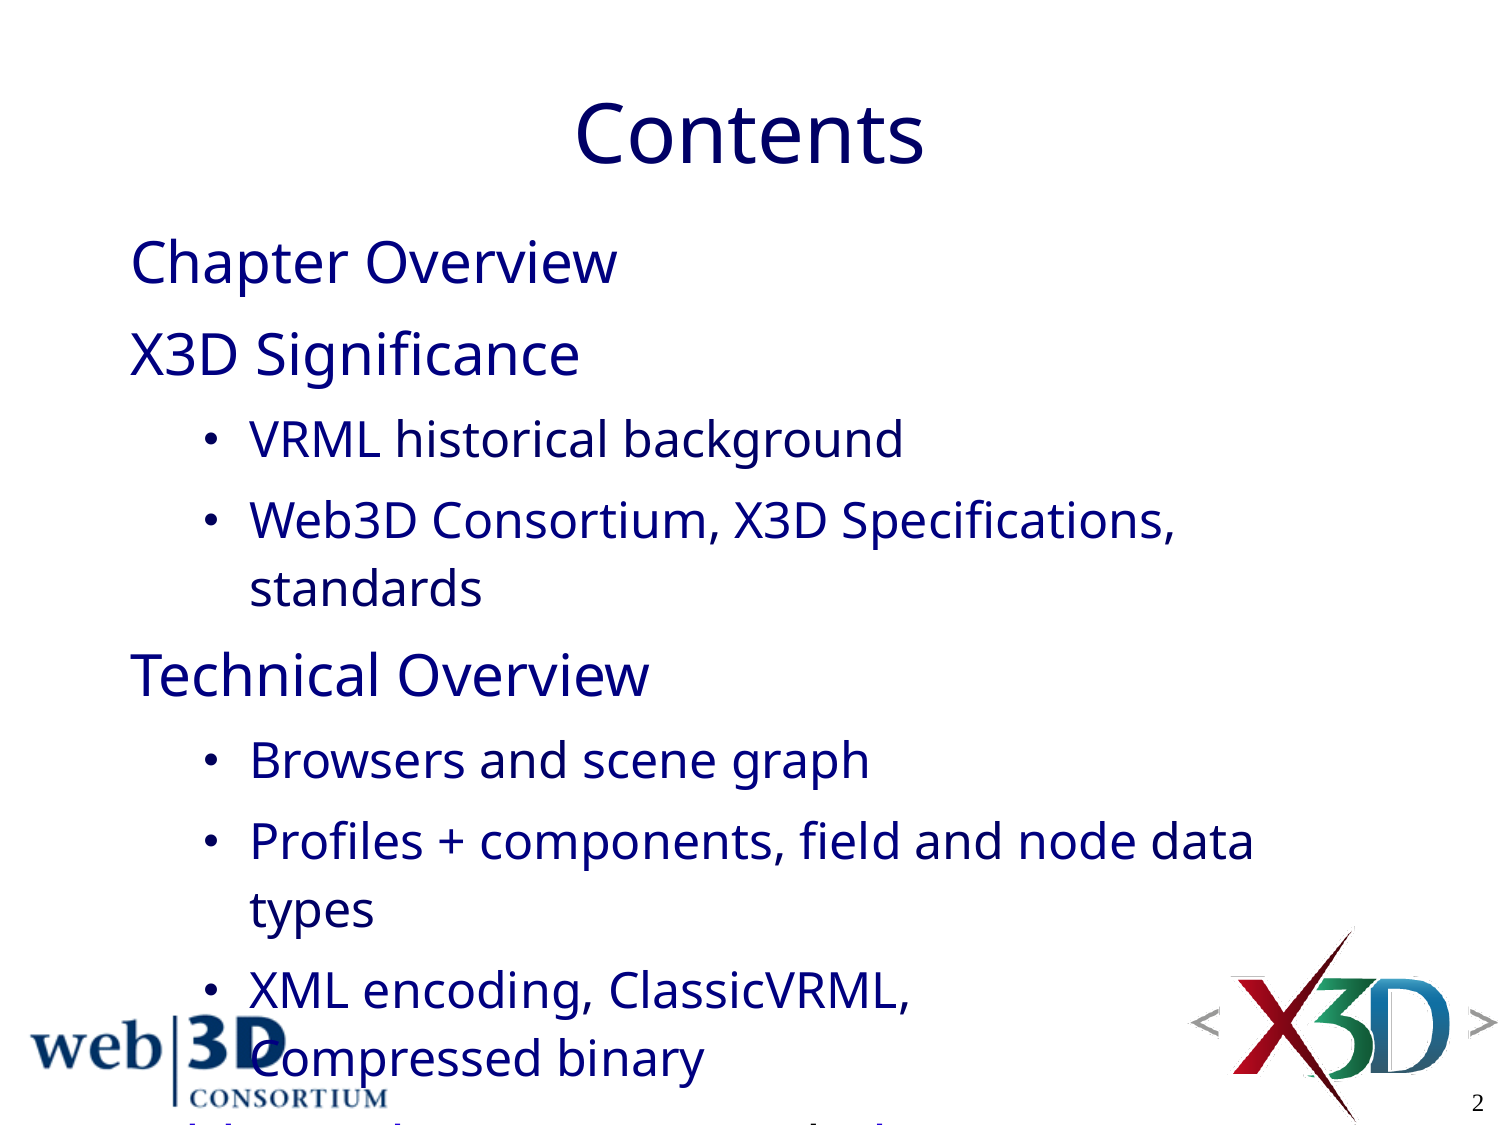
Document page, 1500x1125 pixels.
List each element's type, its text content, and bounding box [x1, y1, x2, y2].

picture [1187, 926, 1500, 1125]
list Chapter Overview X3D Significance VRML historical background Web3D Consortium, X3D Specifications, standards Technical Overview Browsers and scene graph Profiles + components, field and node data types XML encoding, ClassicVRML, Compressed binary Additional Resources and Chapter Summary References and Book testimonials [112, 213, 1388, 995]
picture [12, 998, 413, 1118]
title Contents [112, 37, 1388, 213]
